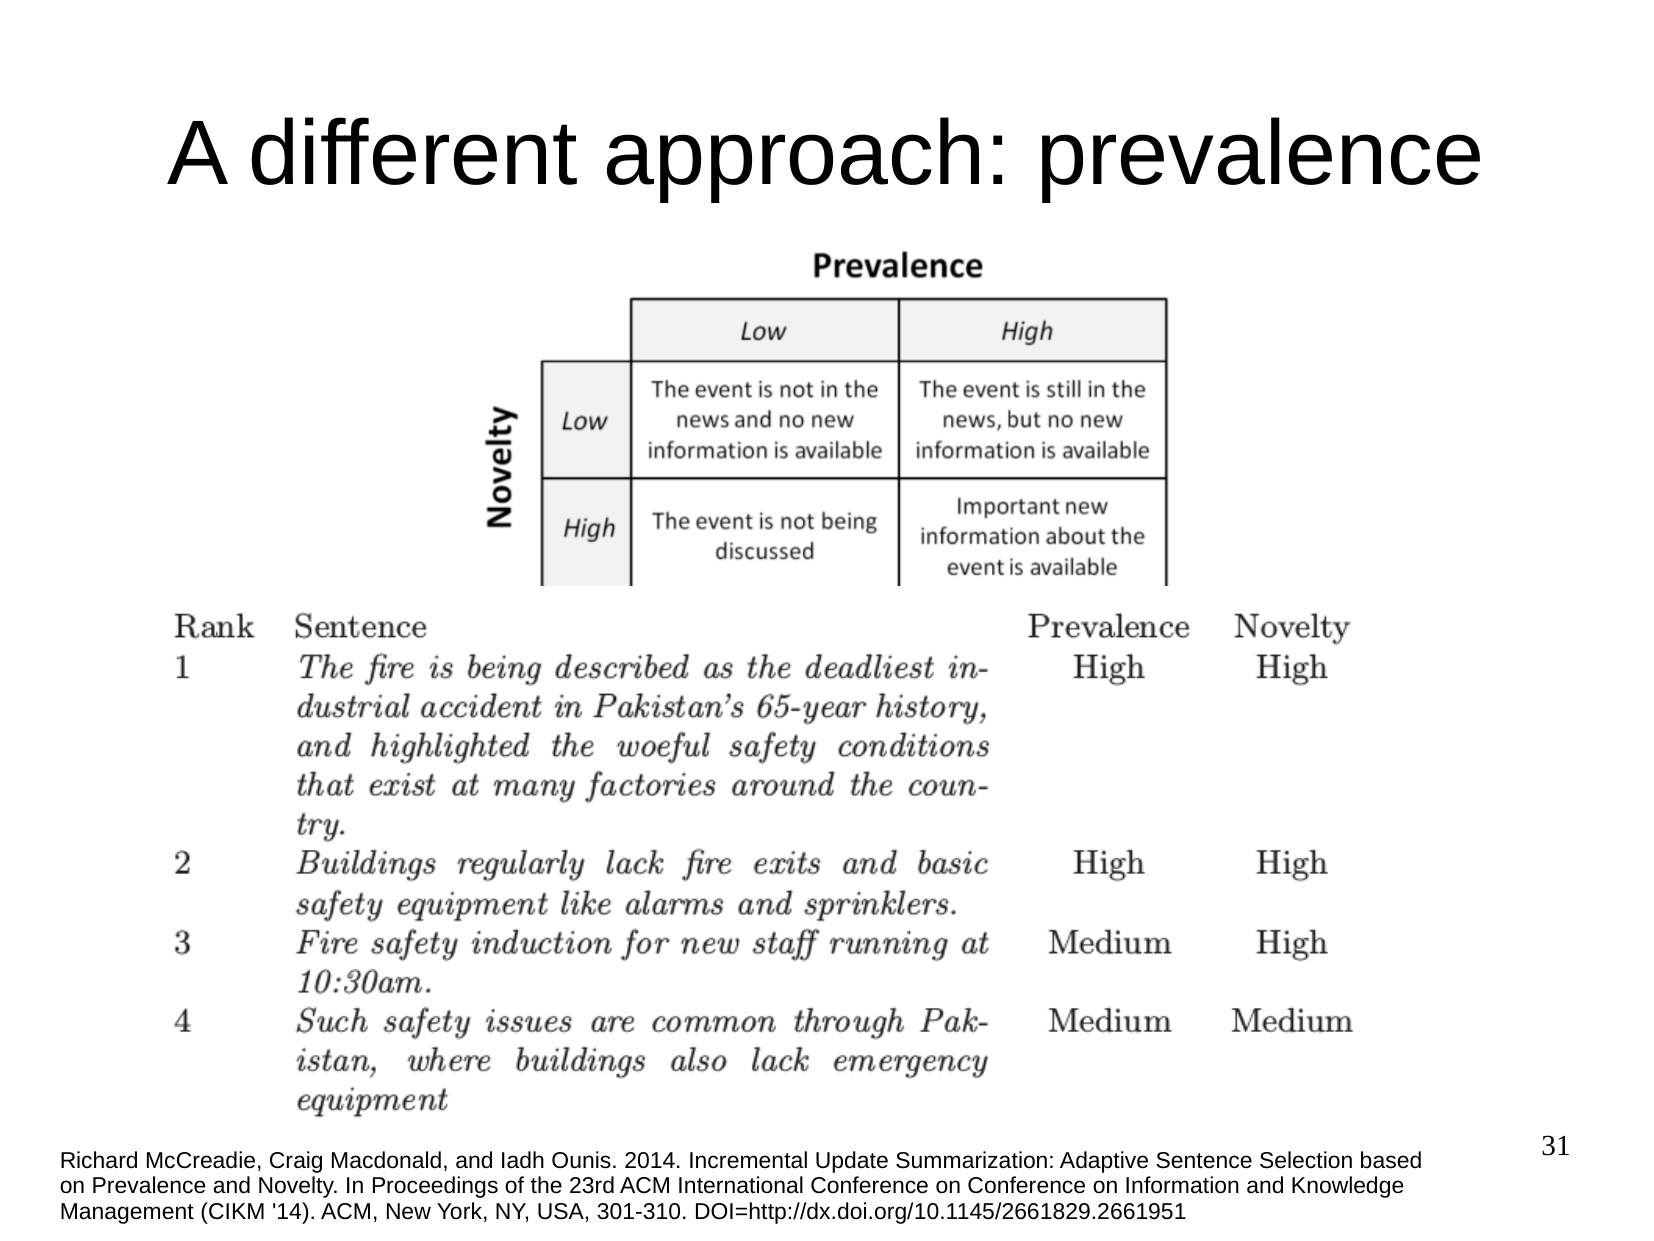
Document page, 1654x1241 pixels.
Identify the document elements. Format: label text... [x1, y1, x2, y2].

text_box Richard McCreadie, Craig Macdonald, and Iadh Ounis. 2014. Incremental Update Summarization: Adaptive Sentence Selection based on Prevalence and Novelty. In Proceedings of the 23rd ACM International Conference on Conference on Information and Knowledge Management (CIKM '14). ACM, New York, NY, USA, 301-310. DOI=http://dx.doi.org/10.1145/2661829.2661951 [45, 1140, 1441, 1233]
picture [135, 233, 1378, 1140]
title A different approach: prevalence [82, 49, 1571, 257]
